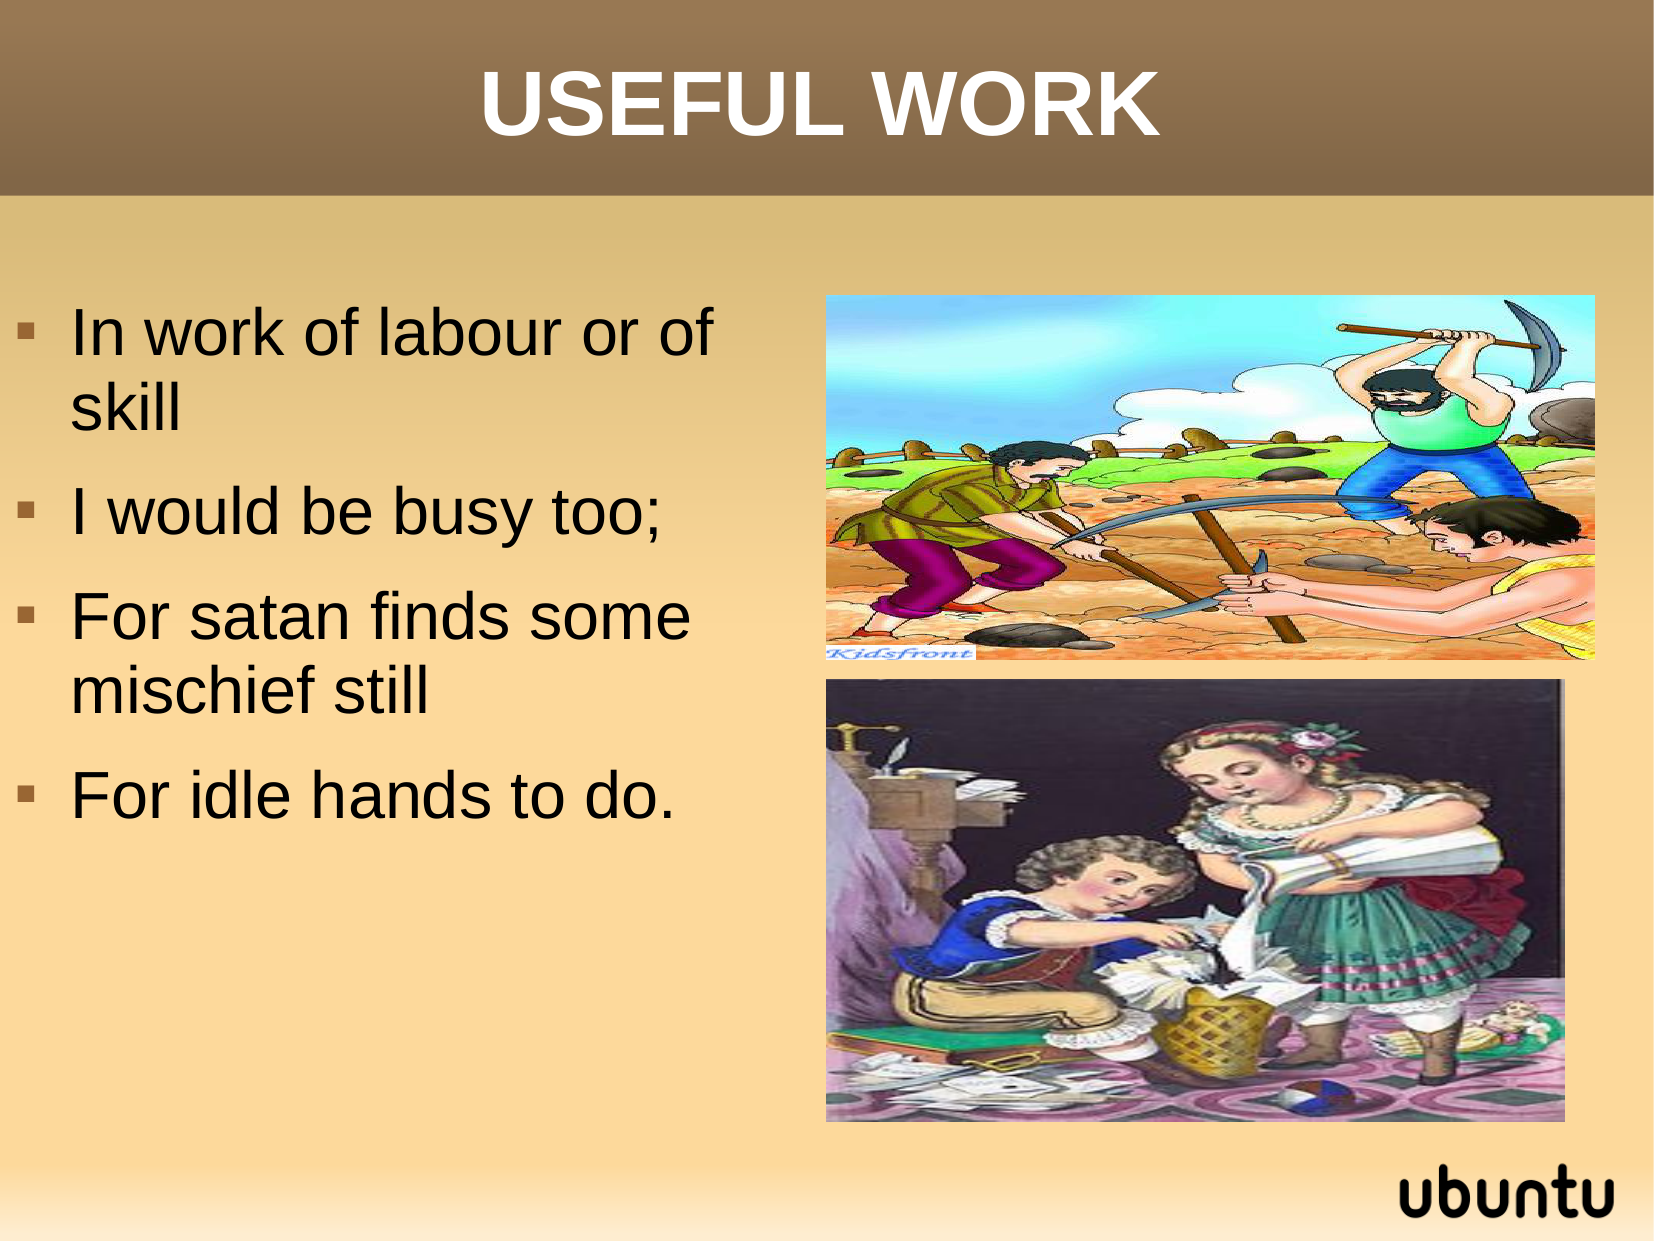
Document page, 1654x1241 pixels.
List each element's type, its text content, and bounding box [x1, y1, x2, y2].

title USEFUL WORK [76, 0, 1565, 208]
picture [0, 0, 1654, 1241]
list In work of labour or of skill I would be busy too; For satan finds some mischief still For idle hands to do. [0, 295, 827, 1100]
